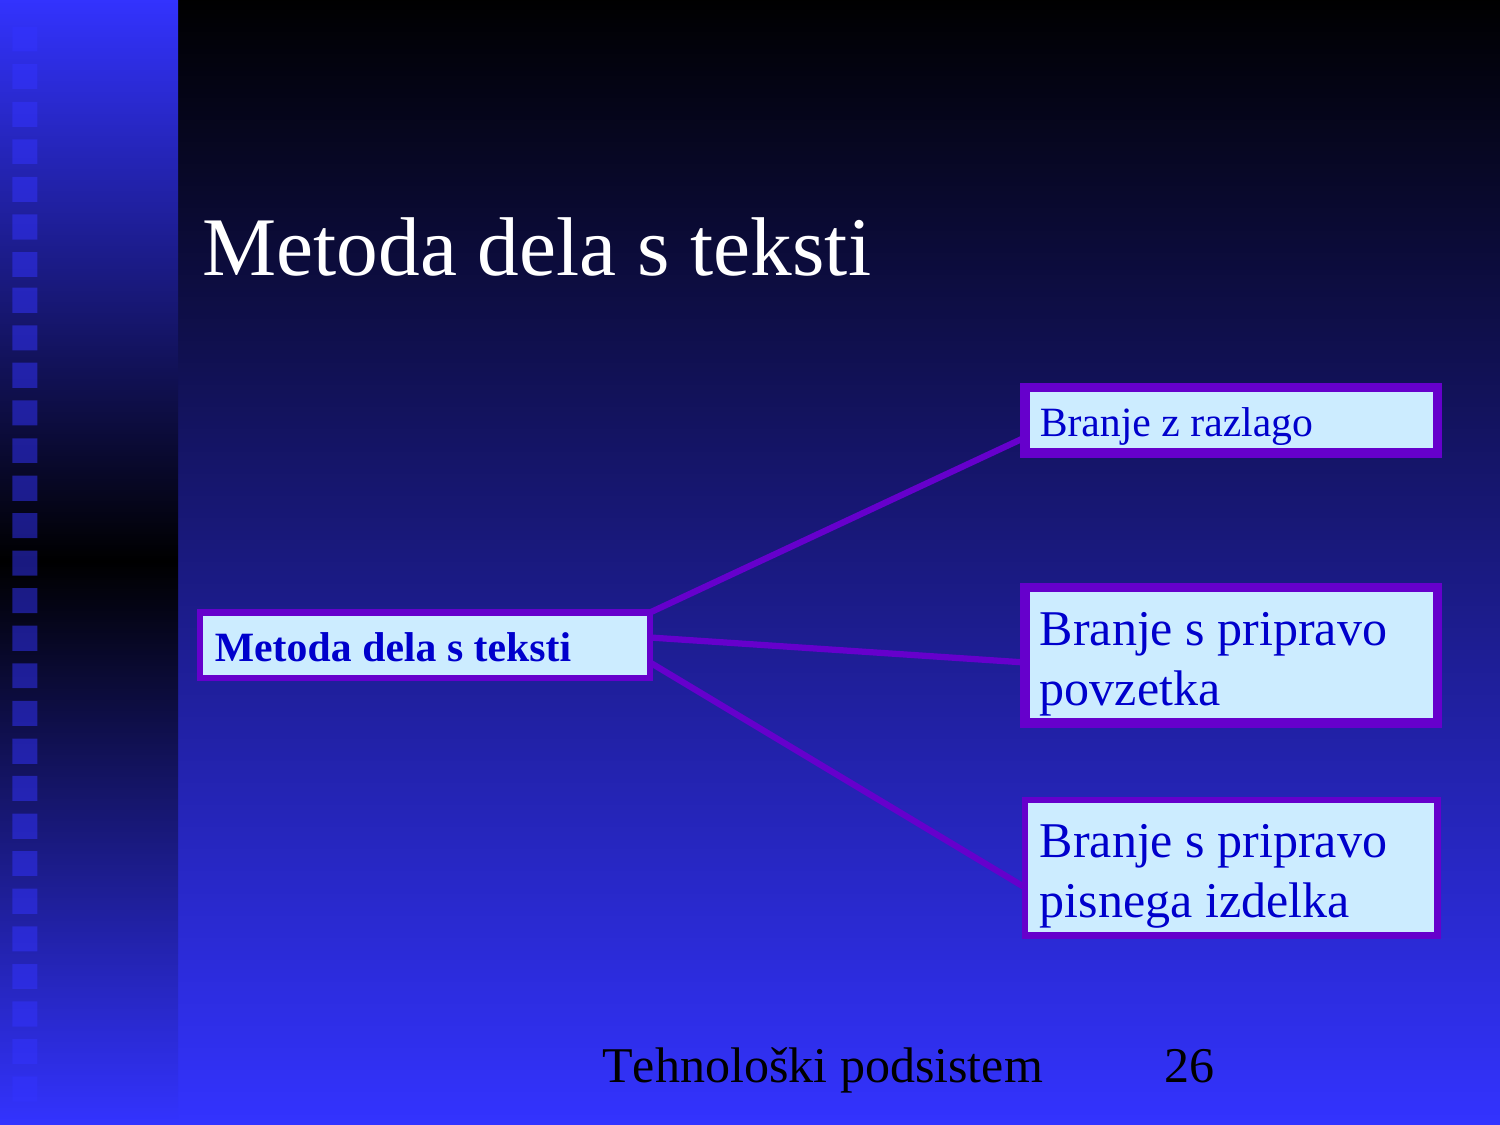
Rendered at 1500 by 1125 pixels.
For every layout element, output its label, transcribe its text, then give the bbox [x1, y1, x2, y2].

text_box Branje s pripravo pisnega izdelka [1024, 799, 1438, 936]
text_box Branje z razlago [1024, 387, 1438, 454]
text_box Metoda dela s teksti [200, 612, 651, 679]
title Metoda dela s teksti [187, 184, 1463, 300]
text_box Branje s pripravo povzetka [1024, 587, 1438, 723]
